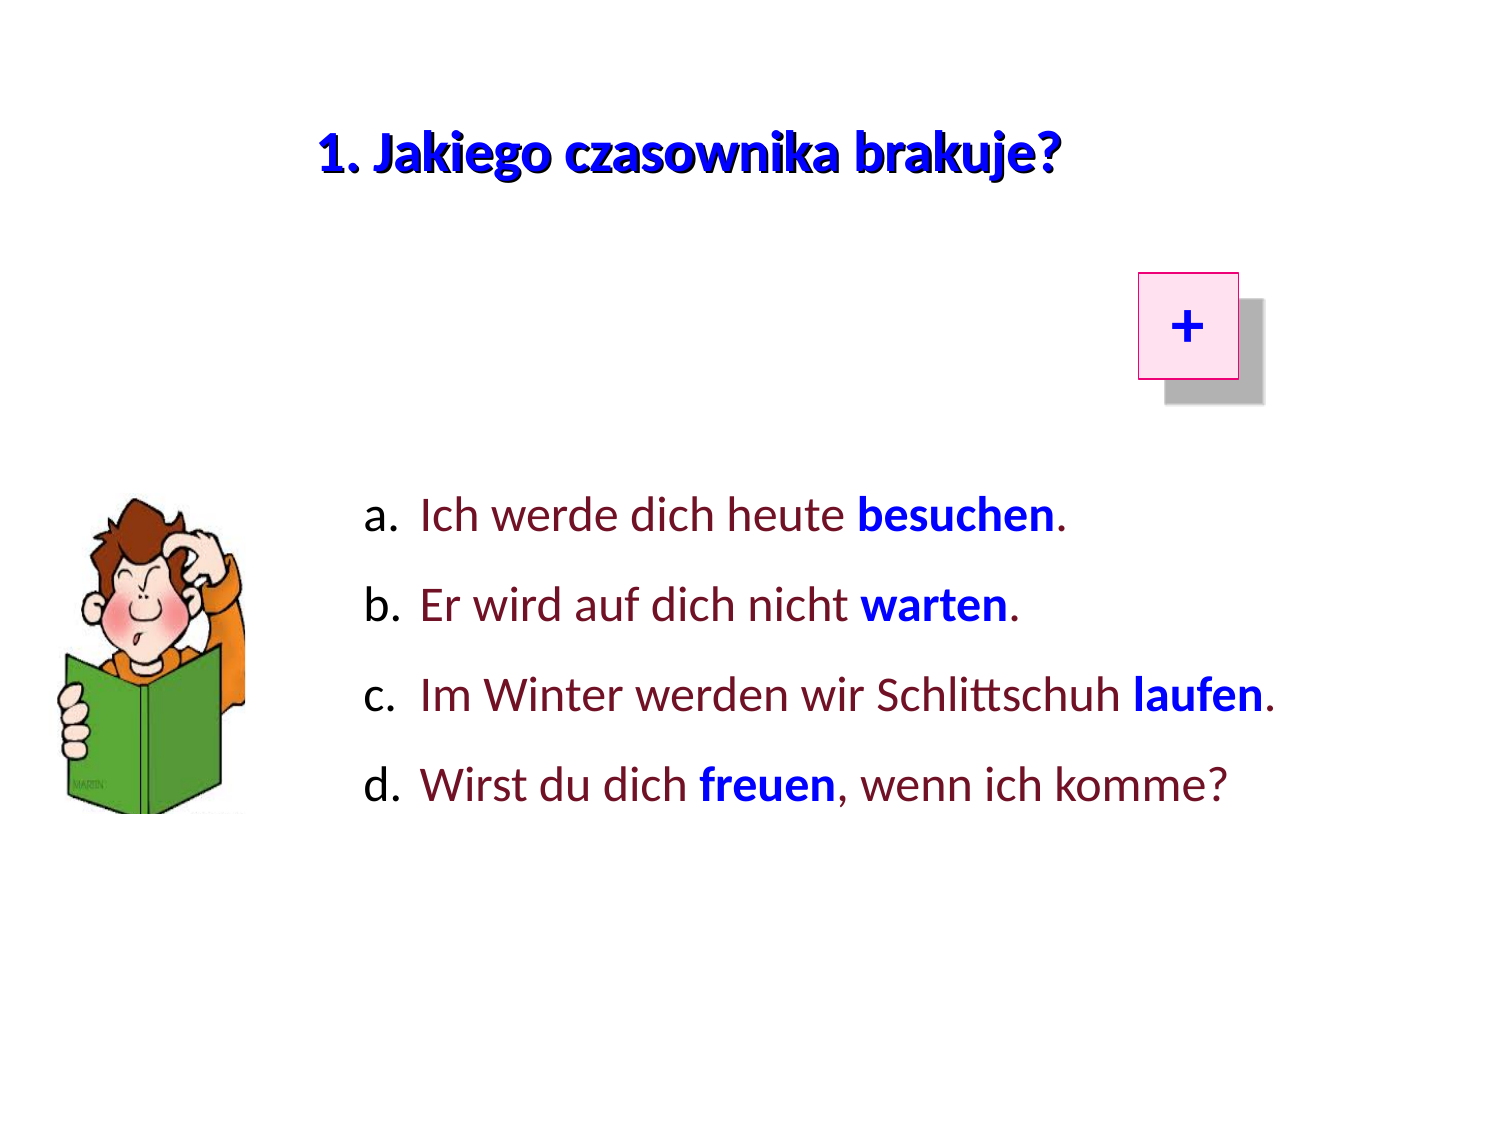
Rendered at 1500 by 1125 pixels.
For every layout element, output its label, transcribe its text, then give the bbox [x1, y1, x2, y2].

text_box + [1138, 273, 1239, 380]
text_box Ich werde dich heute besuchen. Er wird auf dich nicht warten. Im Winter werden wir Schlittschuh laufen. Wirst du dich freuen, wenn ich komme? [348, 444, 1348, 824]
picture [49, 493, 246, 814]
text_box 1. Jakiego czasownika brakuje? [301, 106, 1078, 191]
